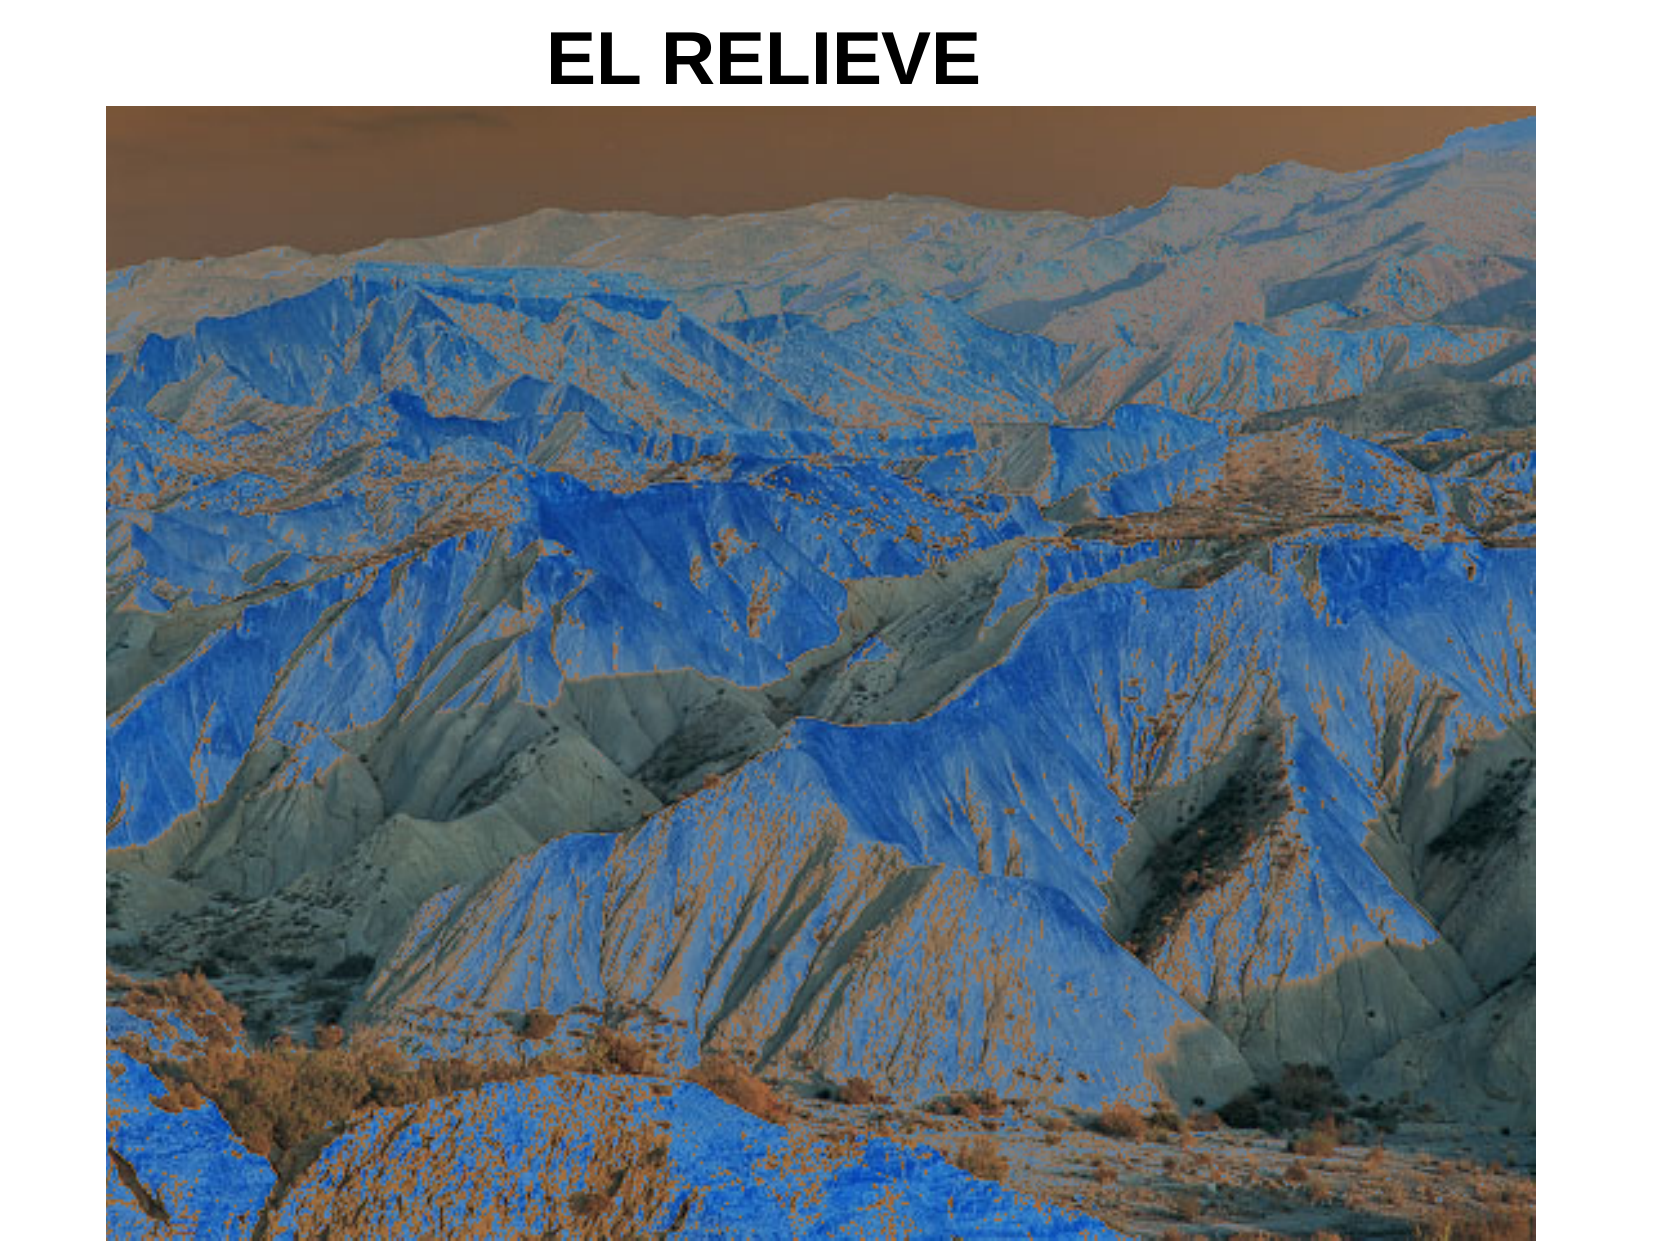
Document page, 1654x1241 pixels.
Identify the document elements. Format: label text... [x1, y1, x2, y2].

picture [106, 106, 1536, 1241]
text_box EL RELIEVE [531, 8, 998, 108]
